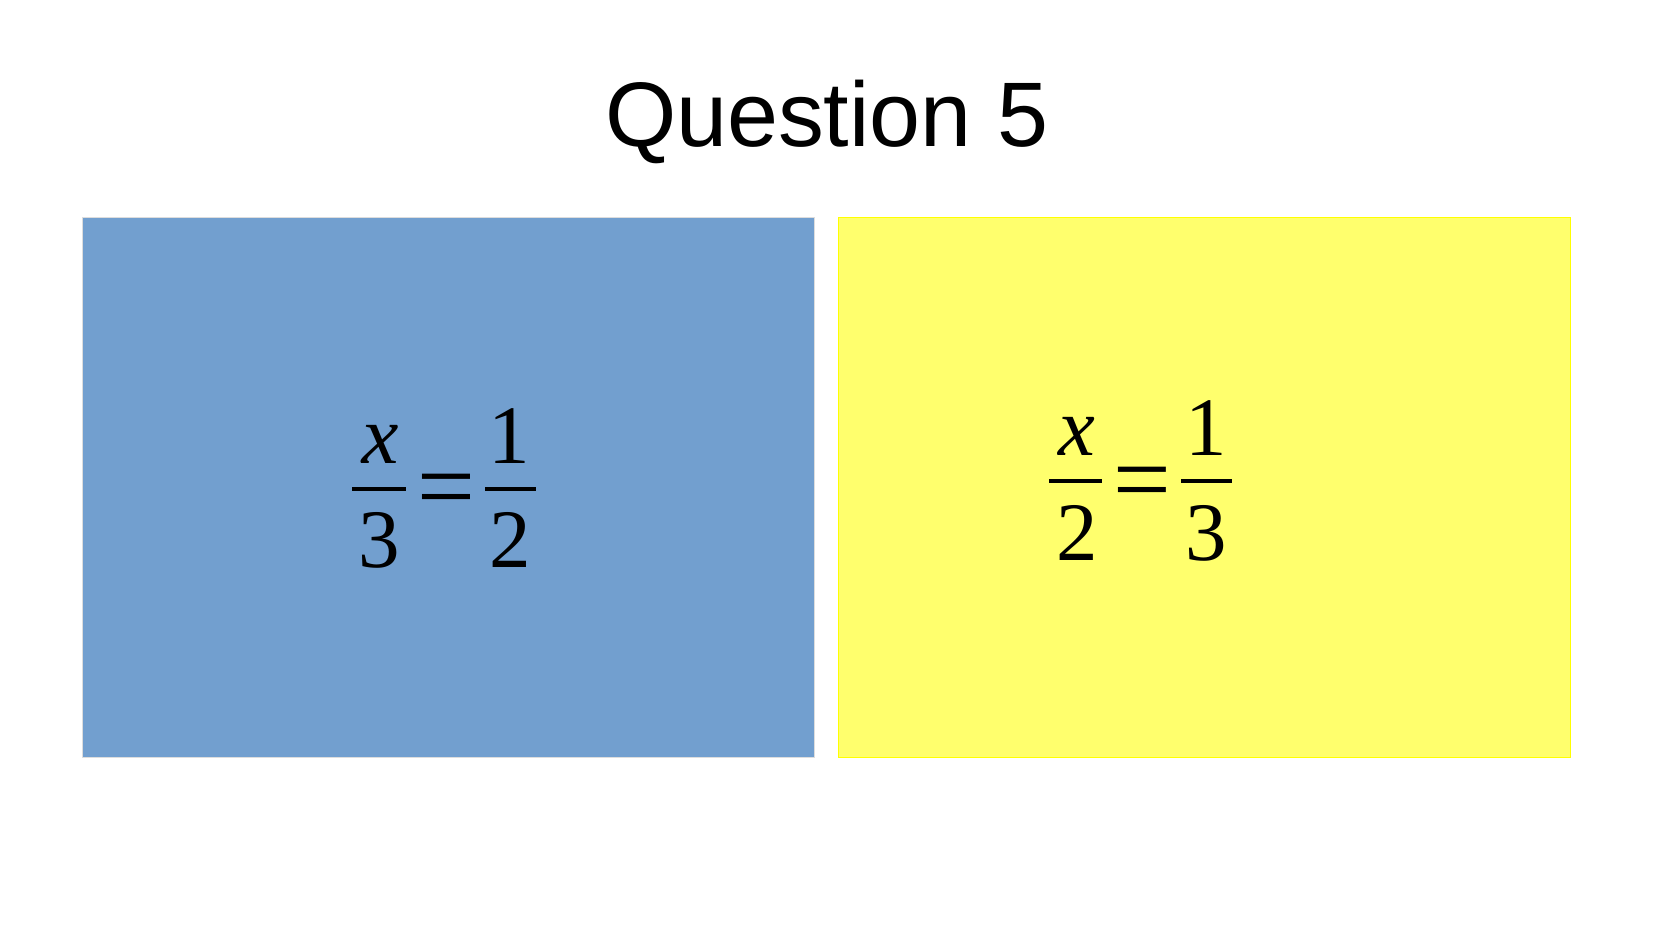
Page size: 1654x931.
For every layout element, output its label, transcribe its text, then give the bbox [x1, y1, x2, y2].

chart [1039, 382, 1242, 579]
text_box [838, 217, 1571, 758]
title Question 5 [82, 37, 1571, 193]
chart [342, 389, 546, 587]
text_box [82, 217, 815, 758]
